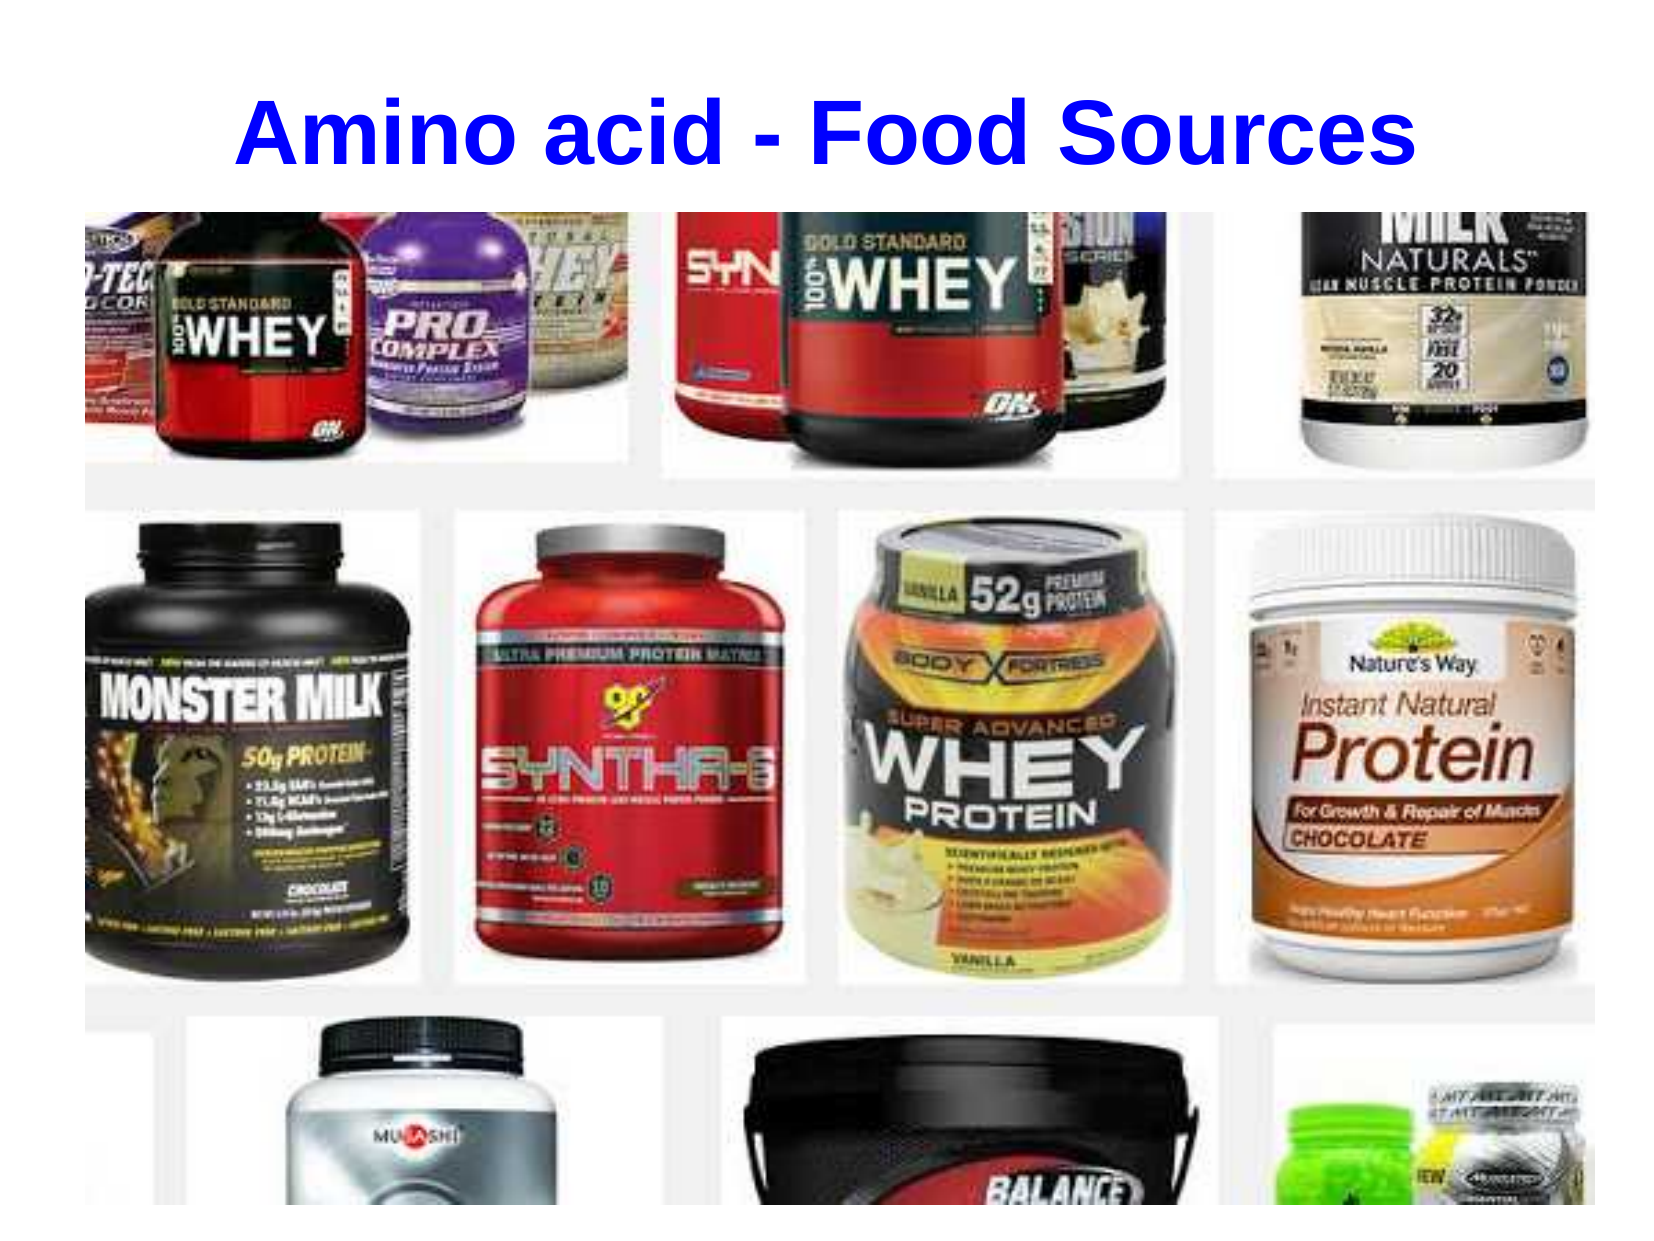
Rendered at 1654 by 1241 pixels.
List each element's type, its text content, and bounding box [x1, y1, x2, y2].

picture [85, 212, 1595, 1205]
title Amino acid - Food Sources [82, 29, 1571, 237]
